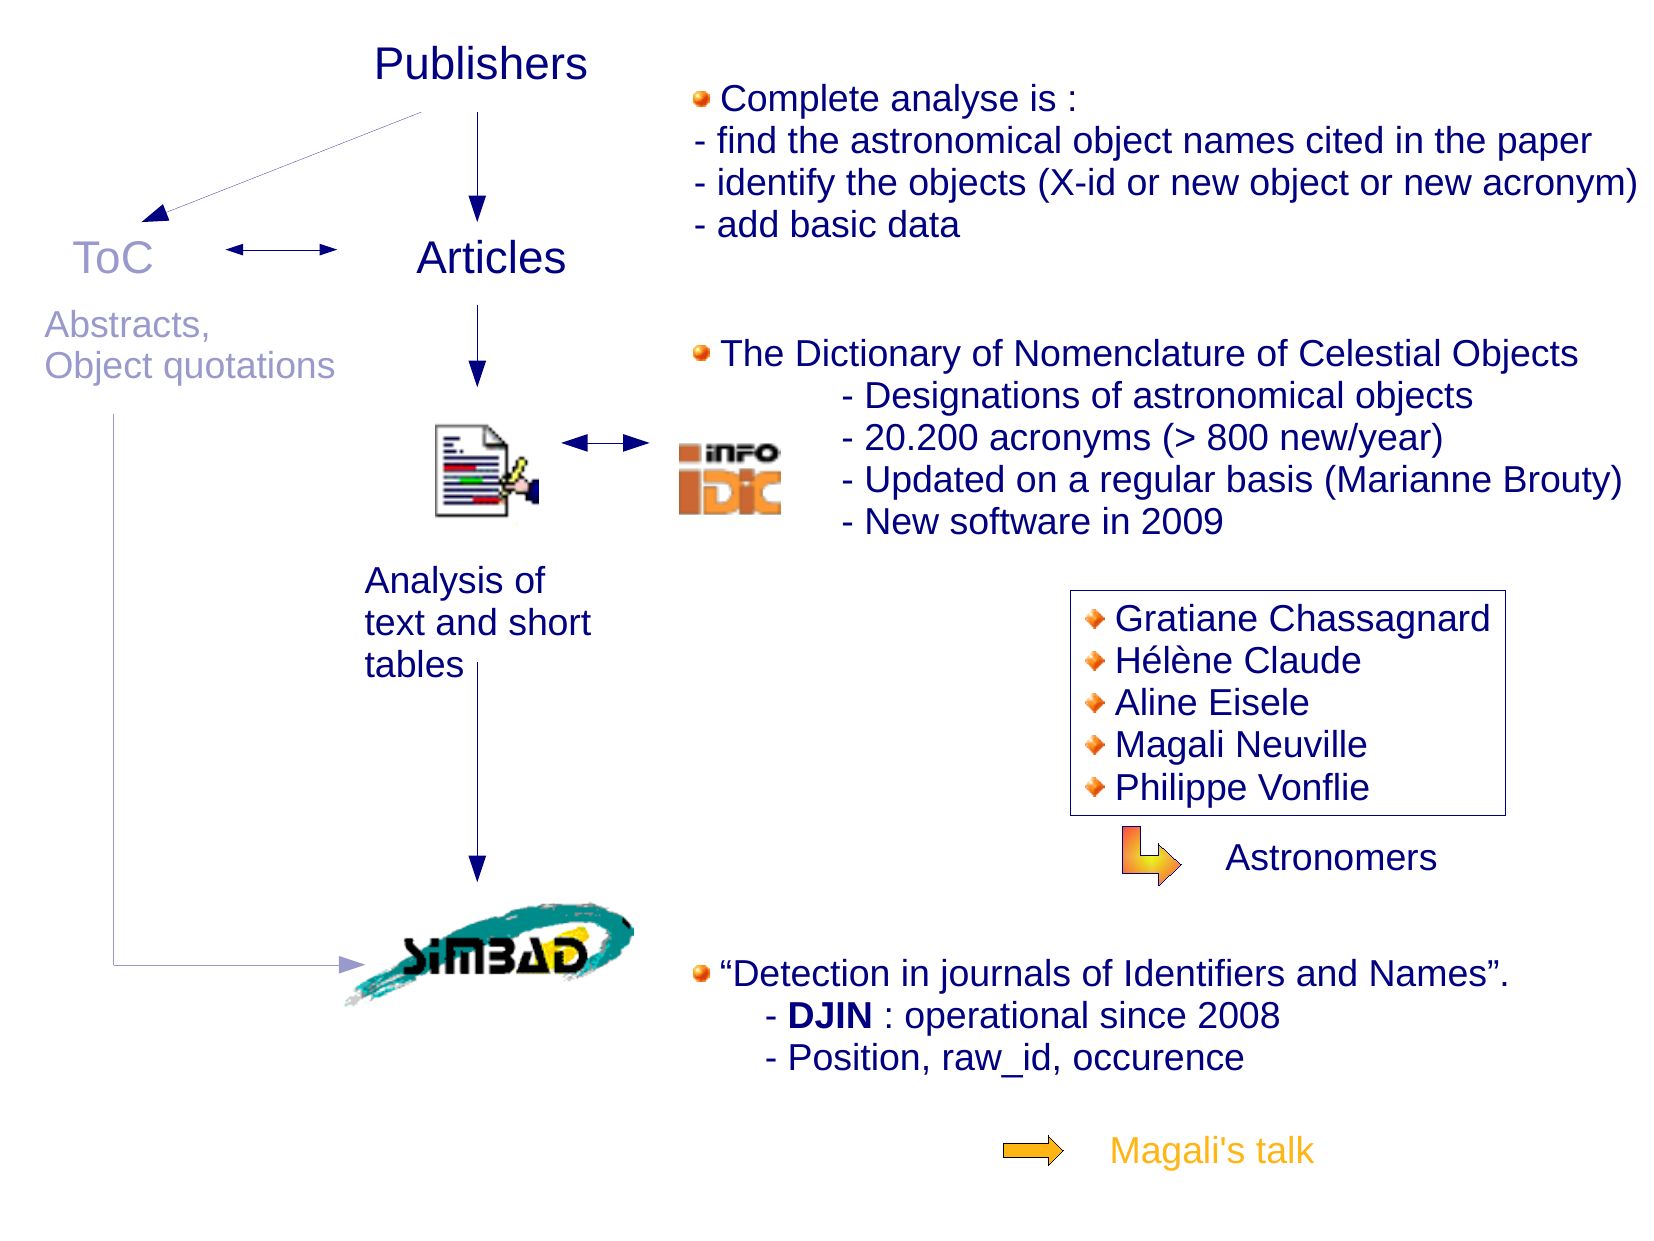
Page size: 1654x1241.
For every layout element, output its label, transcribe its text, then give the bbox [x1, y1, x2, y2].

text_box Abstracts, Object quotations [29, 295, 355, 395]
picture [435, 422, 539, 525]
text_box Publishers [359, 30, 629, 97]
text_box ToC [57, 224, 191, 291]
picture [340, 893, 634, 1020]
text_box Magali's talk [1094, 1122, 1330, 1179]
text_box Articles [401, 224, 582, 291]
text_box The Dictionary of Nomenclature of Celestial Objects - Designations of astronomical objects - 20.200 acronyms (> 800 new/year) - Updated on a regular basis (Marianne Brouty) - New software in 2009 [679, 324, 1654, 550]
text_box Complete analyse is : - find the astronomical object names cited in the paper - identify the objects (X-id or new object or new acronym) - add basic data [679, 70, 1654, 296]
text_box [1003, 1135, 1064, 1166]
text_box Gratiane Chassagnard Hélène Claude Aline Eisele Magali Neuville Philippe Vonflie [1070, 590, 1506, 816]
text_box Astronomers [1210, 829, 1477, 886]
text_box “Detection in journals of Identifiers and Names”. - DJIN : operational since 2008 - Position, raw_id, occurence [679, 944, 1584, 1093]
text_box [1122, 826, 1182, 886]
text_box Analysis of text and short tables [349, 552, 624, 693]
